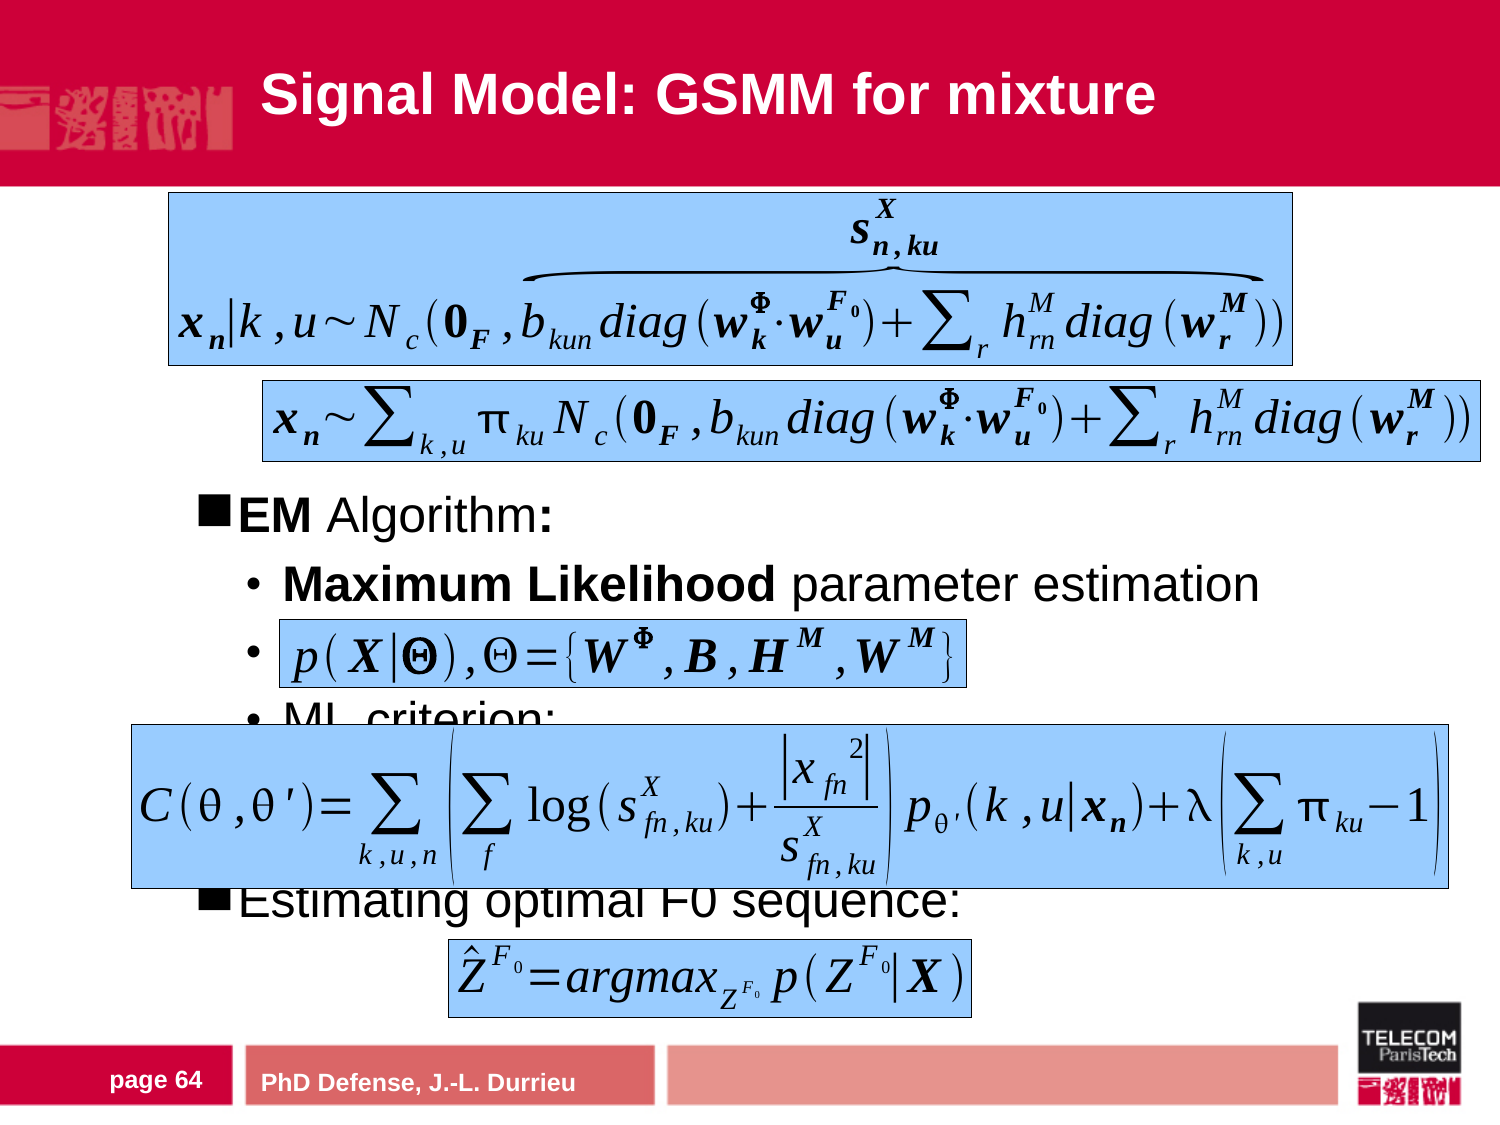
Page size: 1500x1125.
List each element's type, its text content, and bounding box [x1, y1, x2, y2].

chart [168, 192, 1293, 366]
chart [448, 939, 972, 1018]
chart [131, 724, 1449, 889]
chart [262, 380, 1481, 462]
picture [0, 0, 1500, 1125]
subtitle EM Algorithm: Maximum Likelihood parameter estimation ML criterion: Estimating optimal F0 sequence: [200, 487, 1459, 1056]
chart [279, 619, 967, 688]
title Signal Model: GSMM for mixture [245, 23, 1459, 166]
